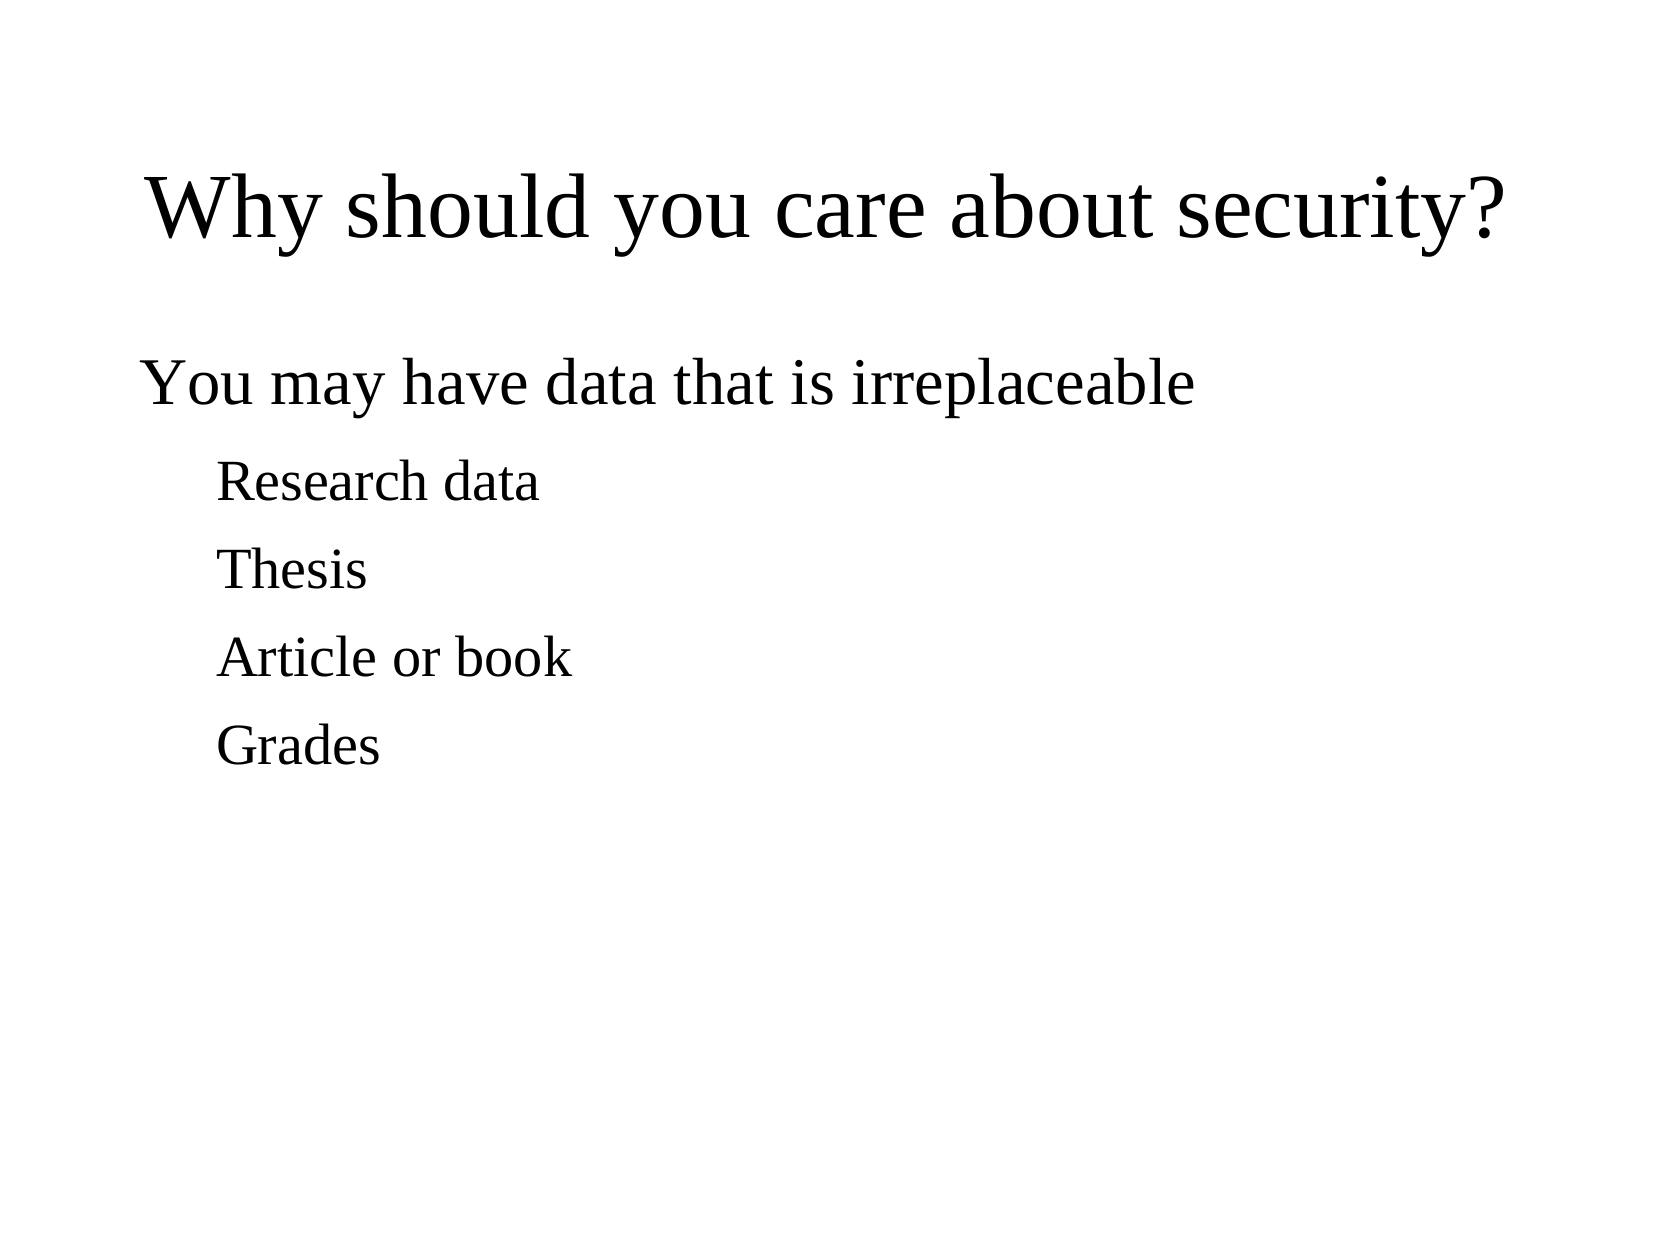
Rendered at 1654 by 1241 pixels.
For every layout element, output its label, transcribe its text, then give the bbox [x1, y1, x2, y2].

title Why should you care about security? [121, 102, 1534, 311]
list You may have data that is irreplaceable Research data Thesis Article or book Grades [121, 344, 1534, 1127]
